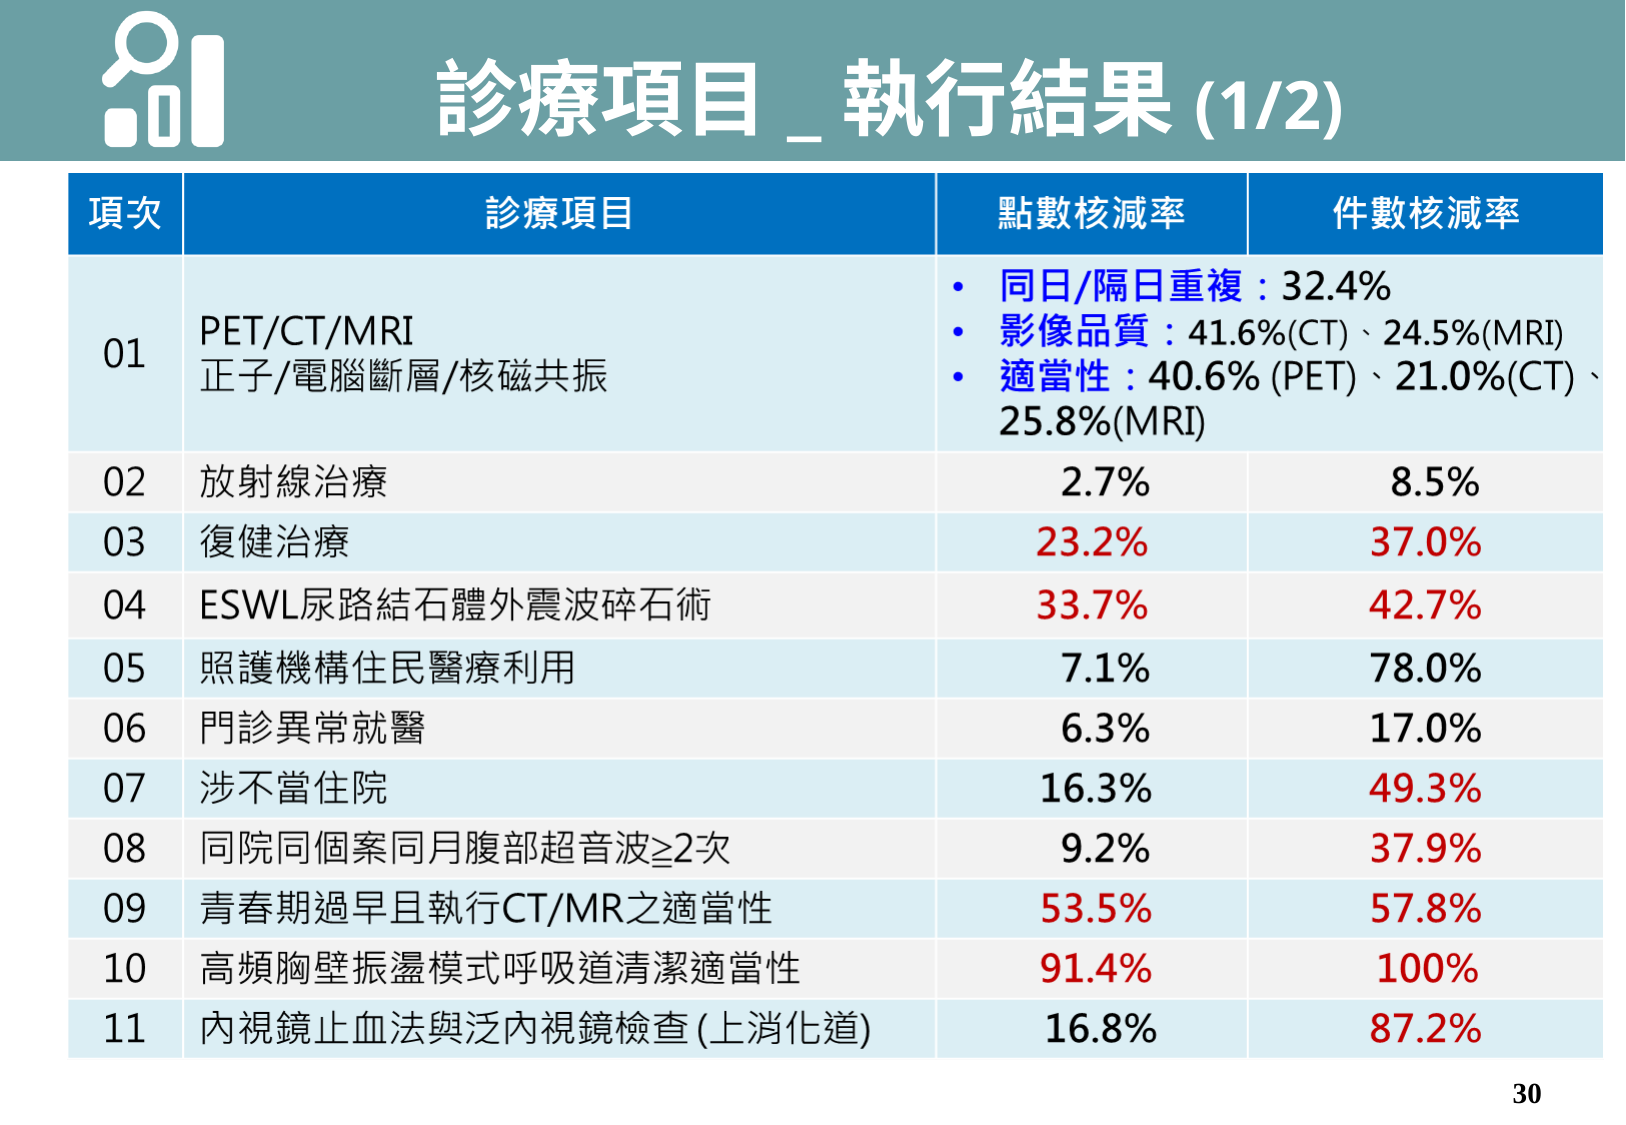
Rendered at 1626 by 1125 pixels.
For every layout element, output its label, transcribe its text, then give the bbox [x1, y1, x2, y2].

title 診療項目_執行結果(1/2) [151, 30, 1625, 161]
text_box <編號> [1497, 1057, 1616, 1125]
picture [67, 171, 1604, 1076]
picture [0, 0, 1625, 161]
